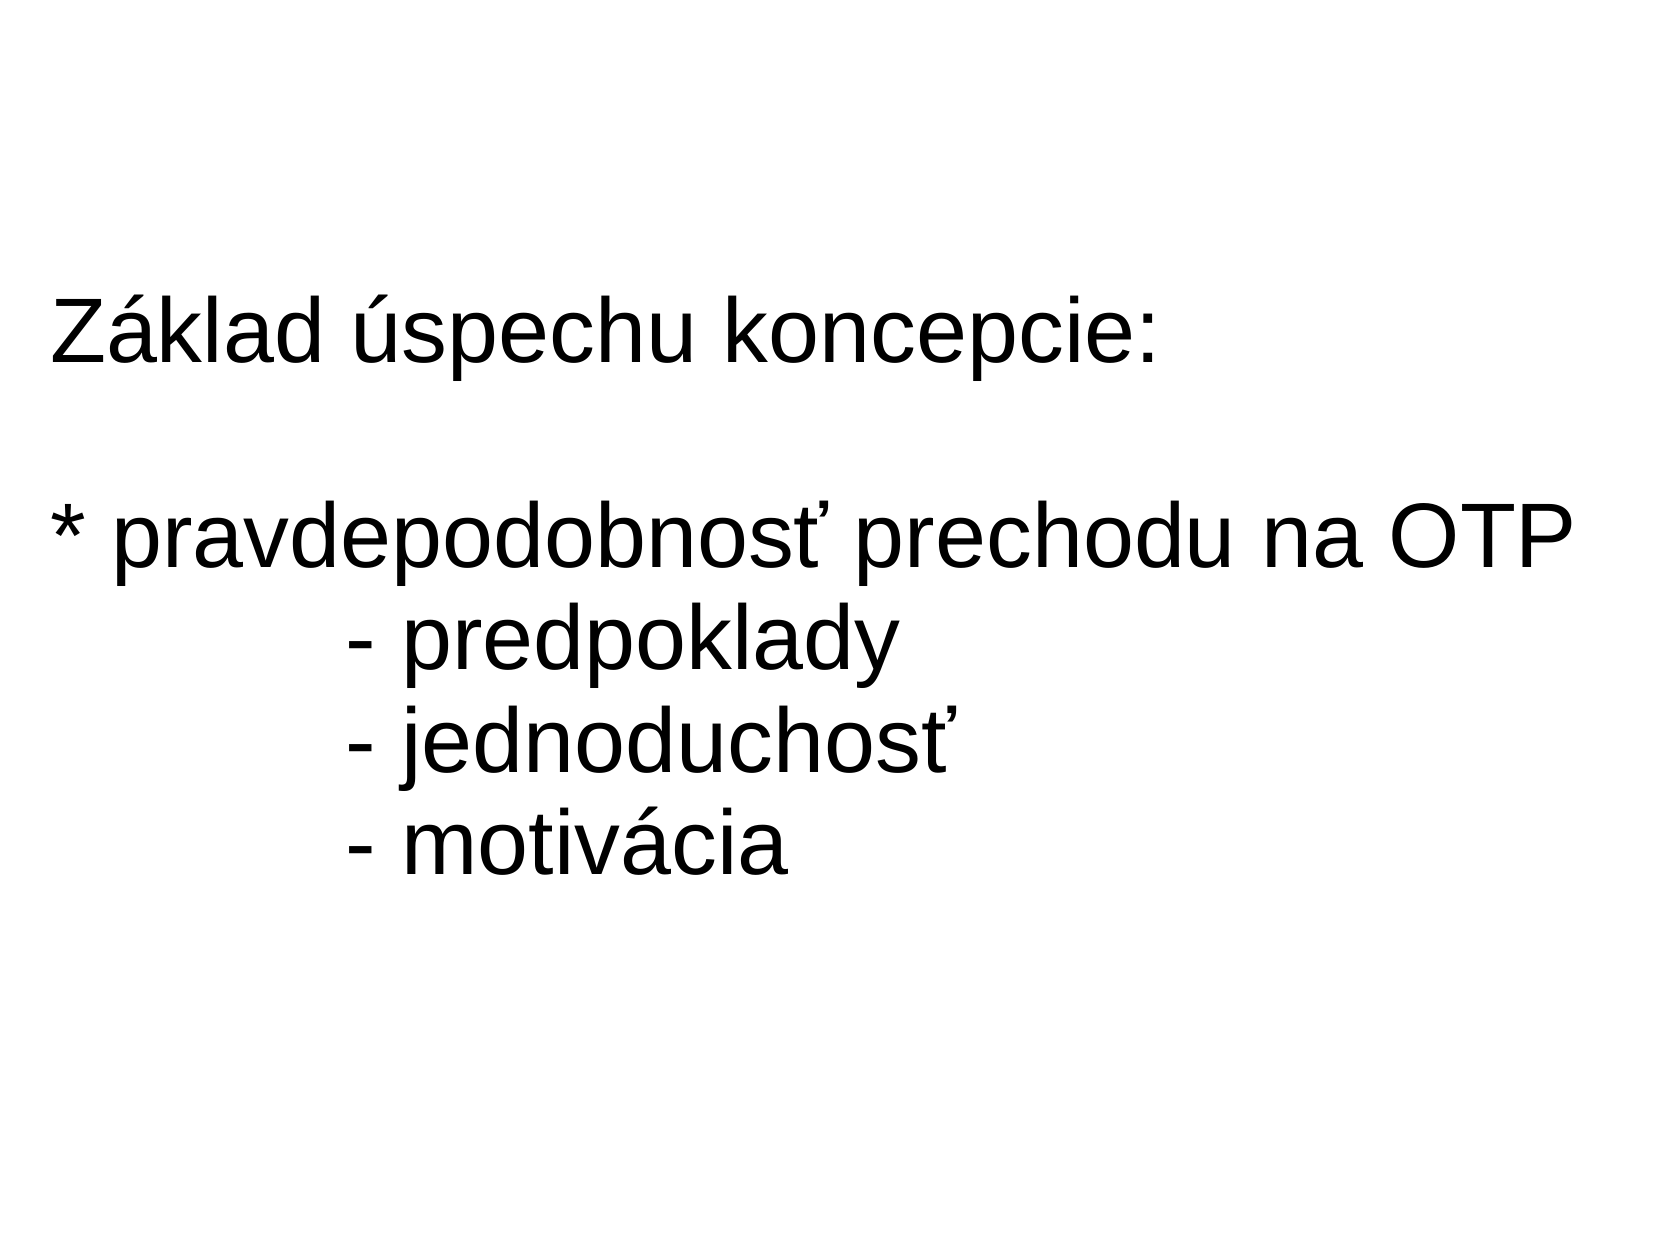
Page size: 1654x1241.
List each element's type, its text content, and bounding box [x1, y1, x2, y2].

text_box Základ úspechu koncepcie: * pravdepodobnosť prechodu na OTP - predpoklady - jednoduchosť - motivácia [35, 271, 1619, 902]
subtitle [23, 242, 1654, 962]
